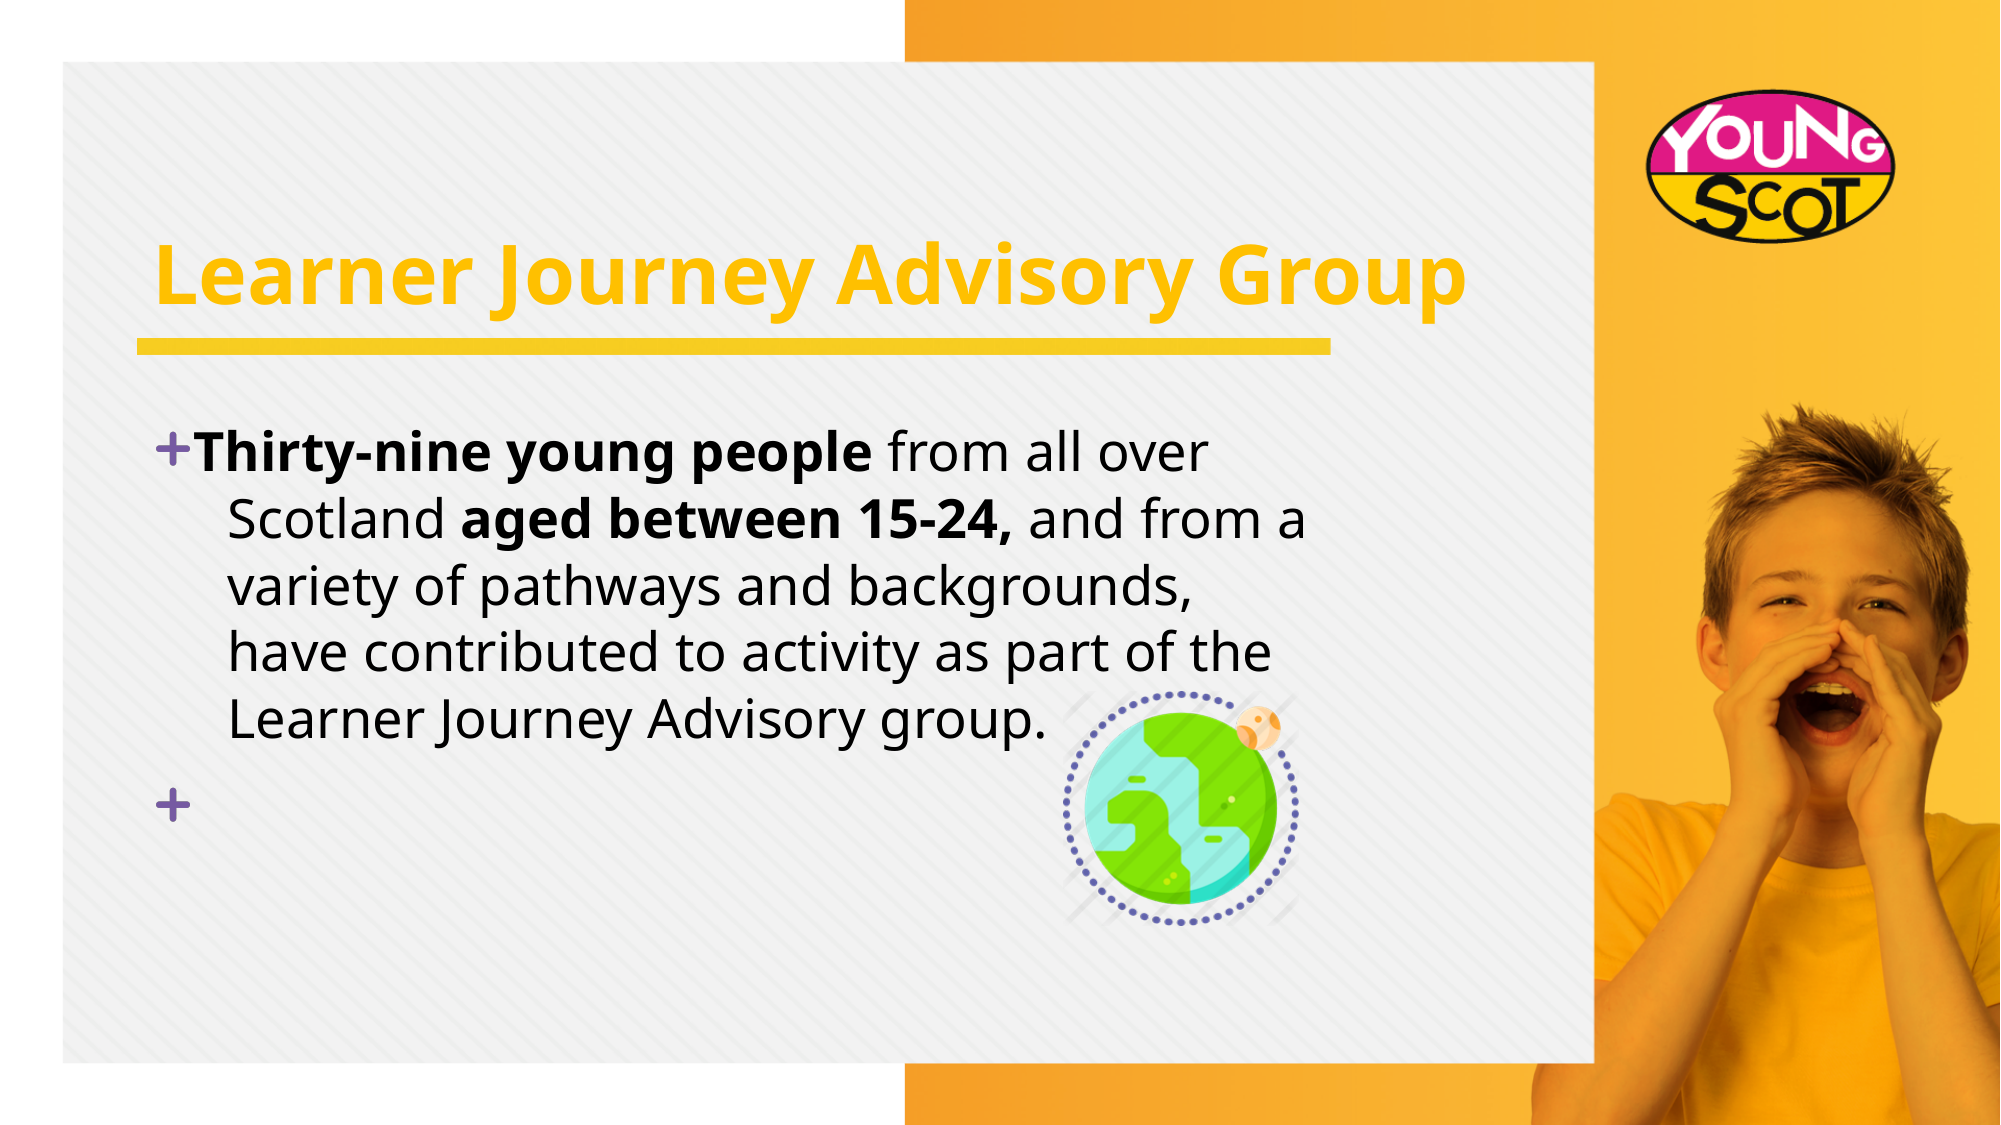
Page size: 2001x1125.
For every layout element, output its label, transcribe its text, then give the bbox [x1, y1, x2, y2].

list Thirty-nine young people from all over Scotland aged between 15-24, and from a variety of pathways and backgrounds, have contributed to activity as part of the Learner Journey Advisory group. [137, 411, 1327, 781]
picture [1063, 691, 1299, 926]
title Learner Journey Advisory Group [137, 165, 1492, 383]
